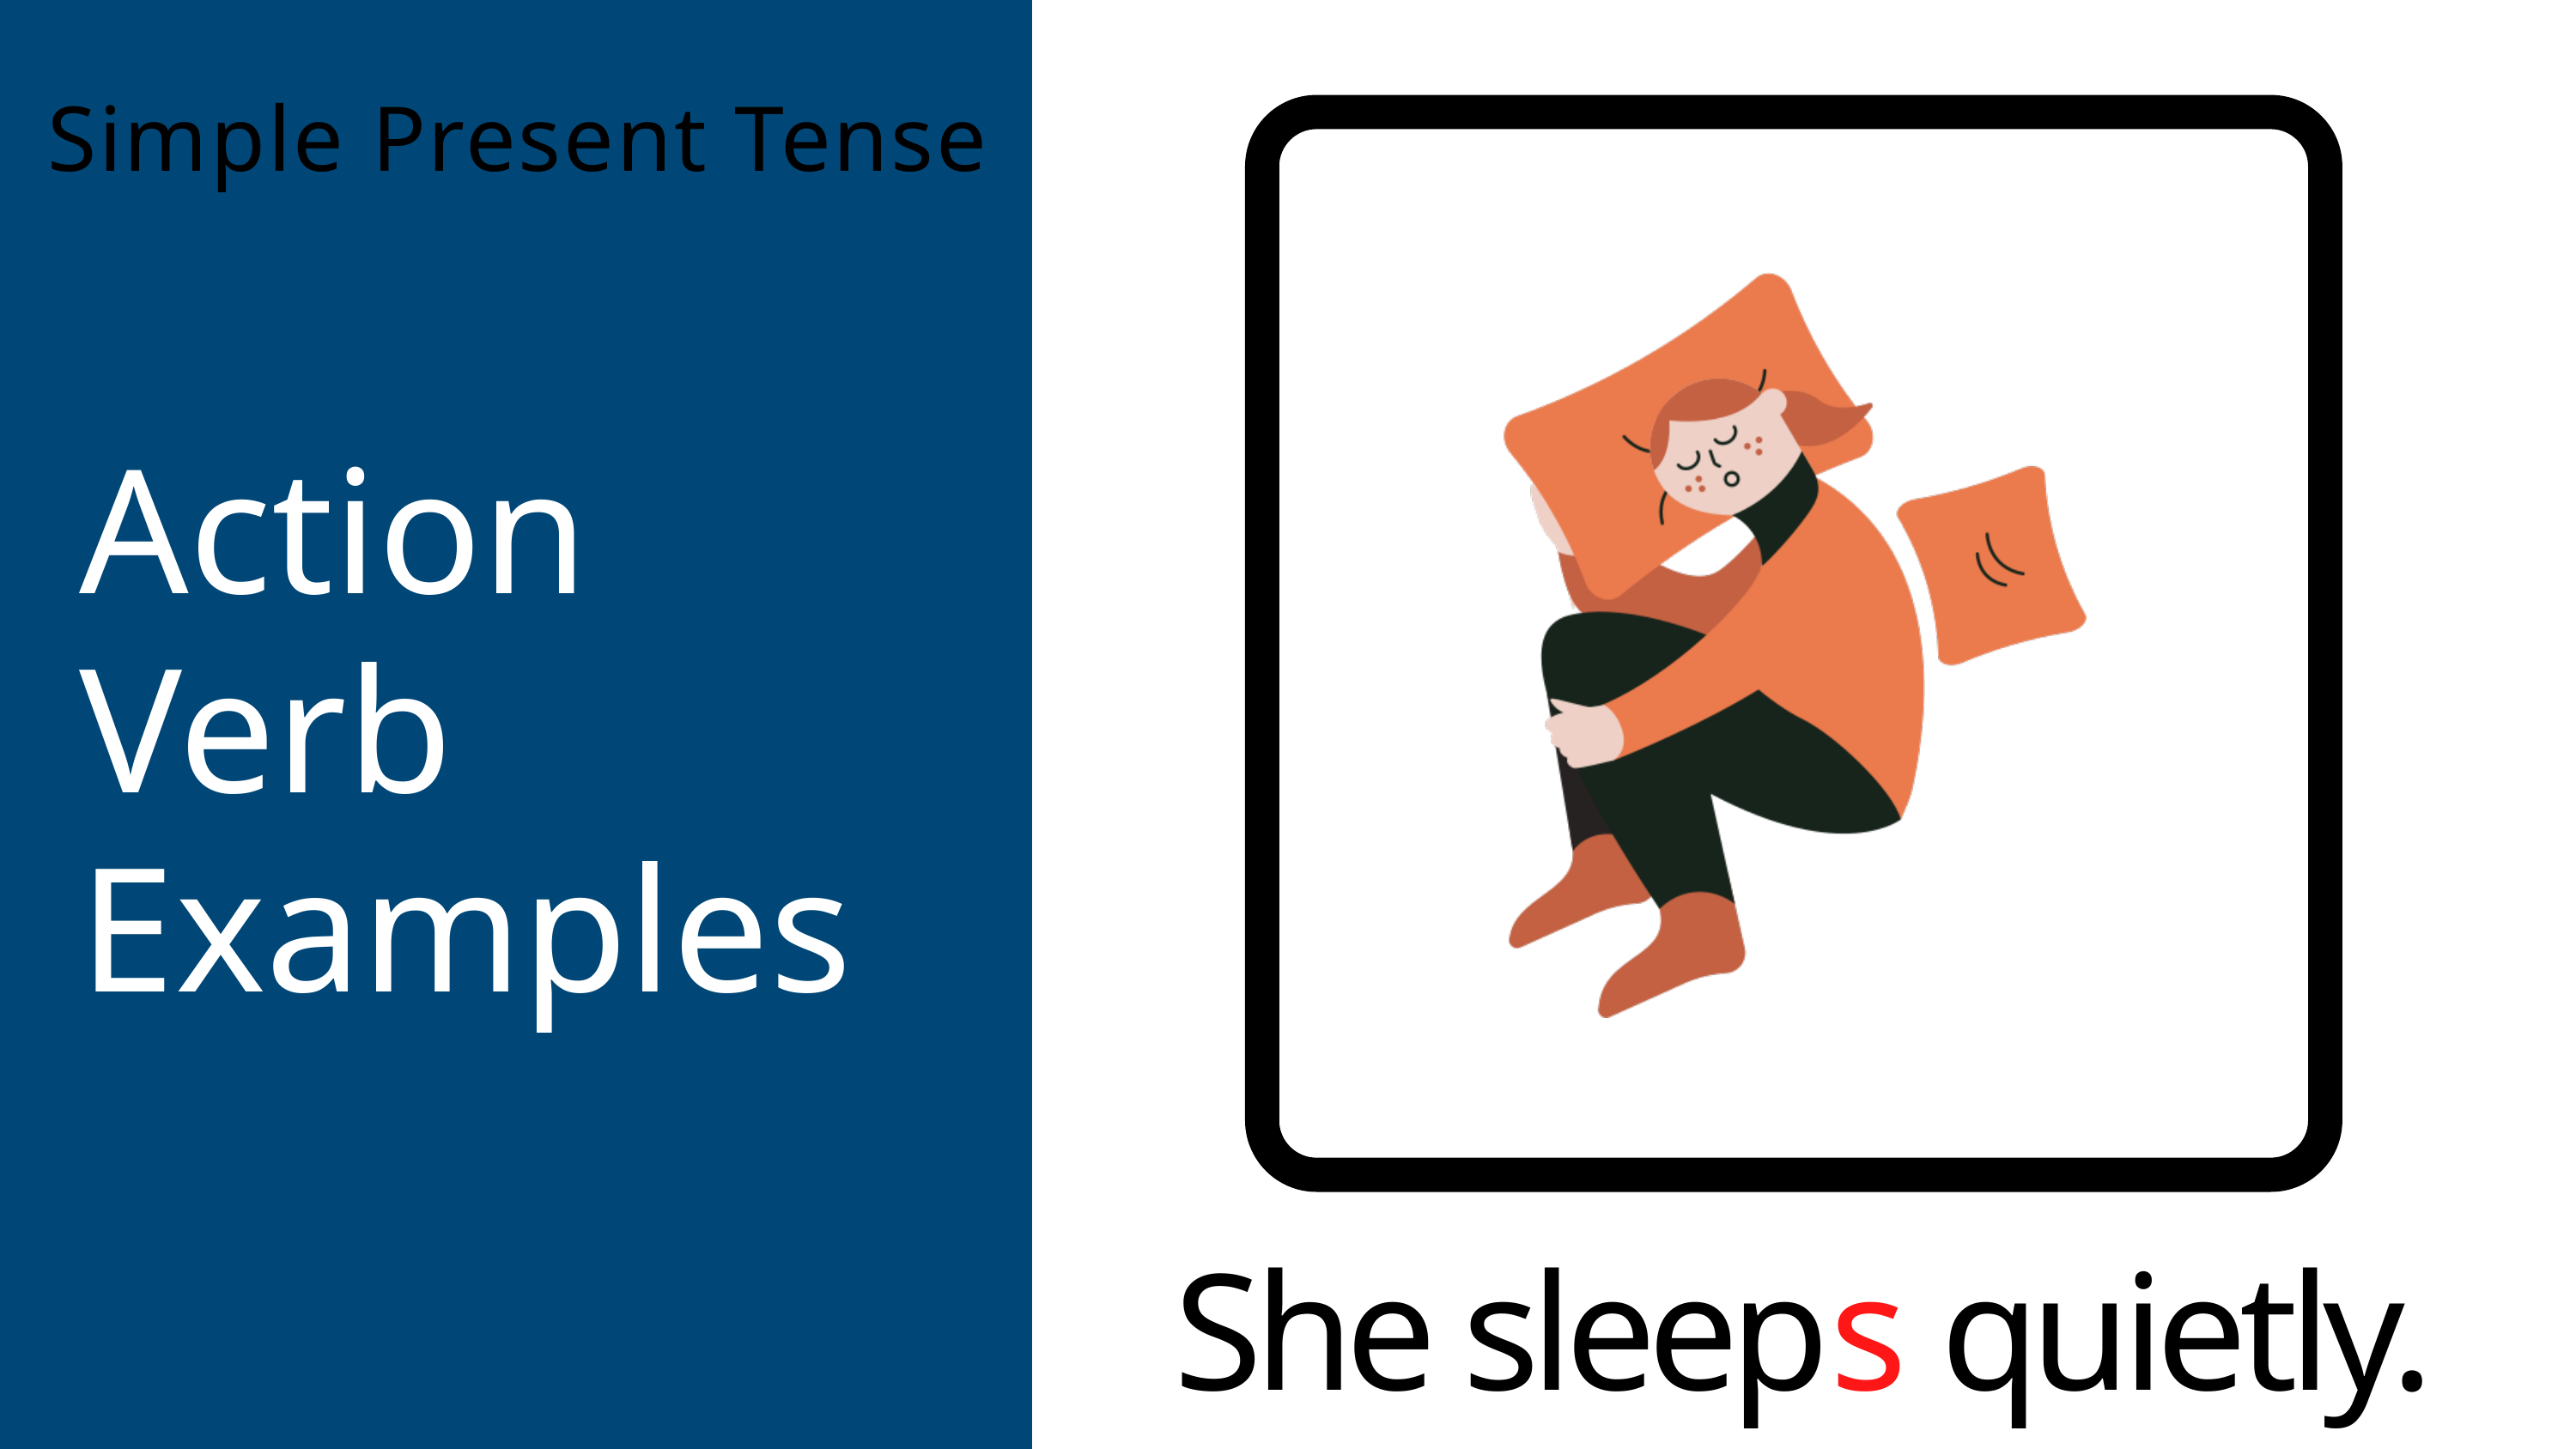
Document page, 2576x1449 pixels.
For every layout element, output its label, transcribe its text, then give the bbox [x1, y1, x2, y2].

text_box Simple Present Tense [45, 64, 991, 311]
text_box She sleeps quietly. [1032, 1213, 2576, 1422]
text_box [1244, 94, 2342, 1192]
picture [1500, 269, 2087, 1018]
text_box Action Verb Examples [79, 428, 957, 1026]
text_box [0, 0, 1032, 1449]
